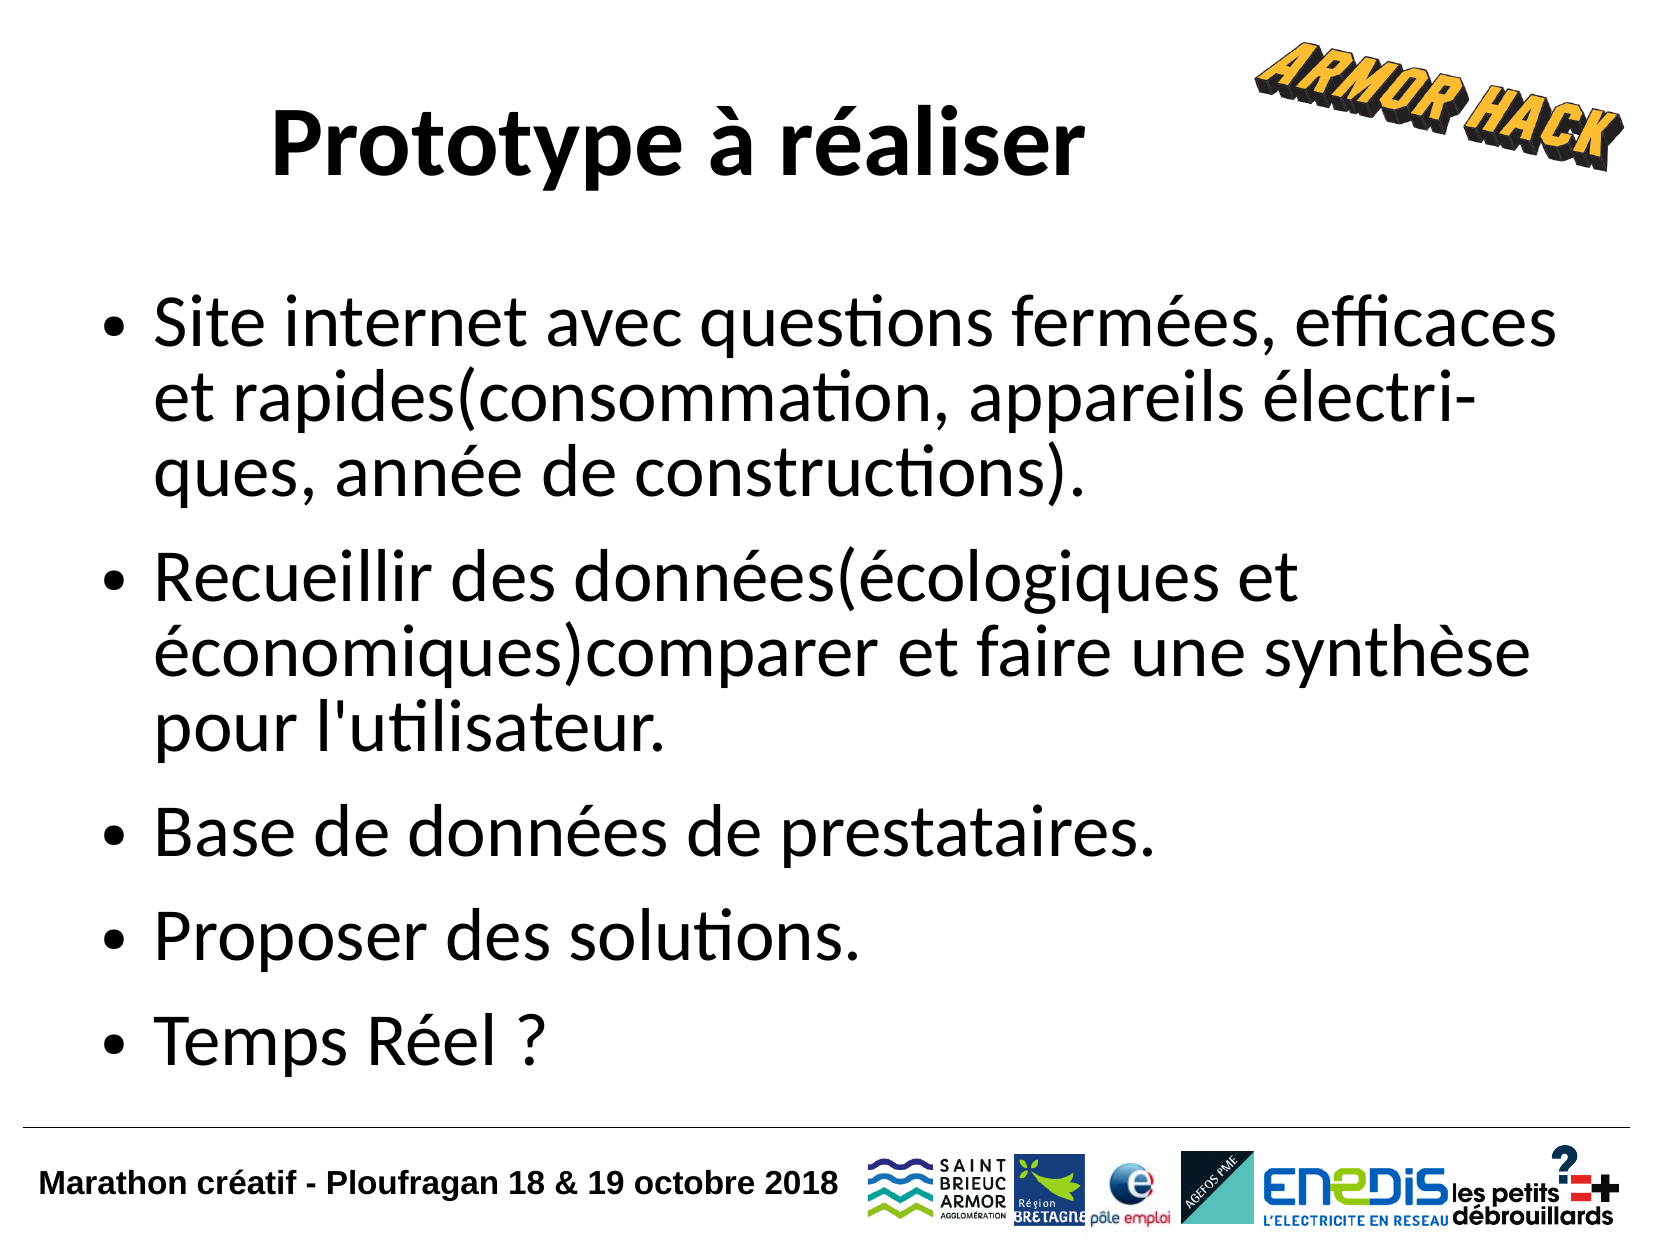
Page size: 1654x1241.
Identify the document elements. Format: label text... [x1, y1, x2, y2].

picture [1259, 1145, 1619, 1241]
picture [866, 1149, 1176, 1241]
title Prototype à réaliser [11, 47, 1347, 255]
list Site internet avec questions fermées, efficaces et rapides(consommation, appareils électri-ques, année de constructions). Recueillir des données(écologiques et économiques)comparer et faire une synthèse pour l'utilisateur. Base de données de prestataires. Proposer des solutions. Temps Réel ? [82, 290, 1571, 1235]
picture [1181, 1151, 1254, 1225]
picture [1248, 35, 1630, 178]
text_box Marathon créatif - Ploufragan 18 & 19 octobre 2018 [23, 1157, 82, 1211]
